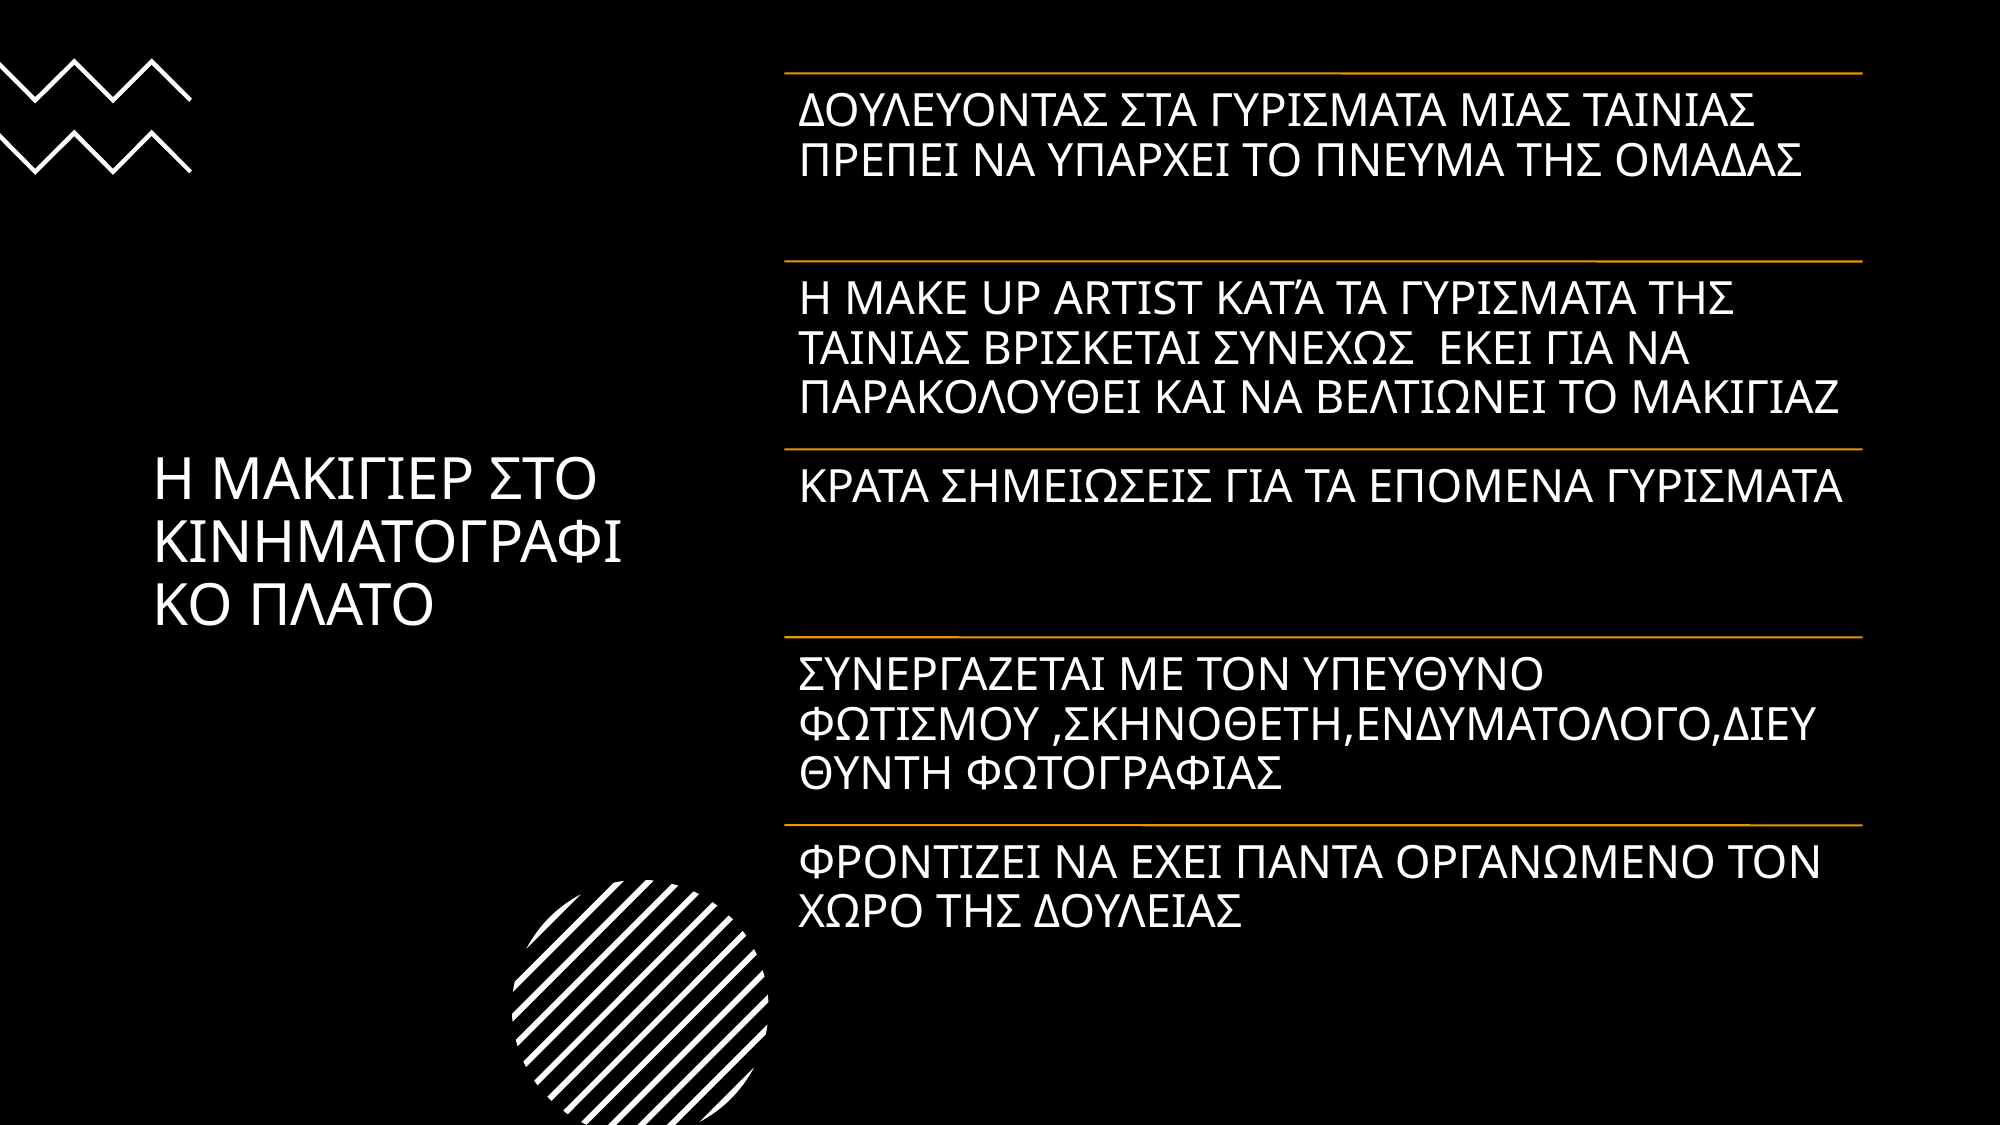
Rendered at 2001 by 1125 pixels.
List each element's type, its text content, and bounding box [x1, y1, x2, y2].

text_box ΔΟΥΛΕΥΟΝΤΑΣ ΣΤΑ ΓΥΡΙΣΜΑΤΑ ΜΙΑΣ ΤΑΙΝΙΑΣ ΠΡΕΠΕΙ ΝΑ ΥΠΑΡΧΕΙ ΤΟ ΠΝΕΥΜΑ ΤΗΣ ΟΜΑΔΑΣ [784, 73, 1863, 261]
text_box ΦΡΟΝΤΙΖΕΙ ΝΑ ΕΧΕΙ ΠΑΝΤΑ ΟΡΓΑΝΩΜΕΝΟ ΤΟΝ ΧΩΡΟ ΤΗΣ ΔΟΥΛΕΙΑΣ [784, 825, 1863, 1014]
text_box ΚΡΑΤΑ ΣΗΜΕΙΩΣΕΙΣ ΓΙΑ ΤΑ ΕΠΟΜΕΝΑ ΓΥΡΙΣΜΑΤΑ [784, 449, 1863, 637]
text_box ΣΥΝΕΡΓΑΖΕΤΑΙ ΜΕ ΤΟΝ ΥΠΕΥΘΥΝΟ ΦΩΤΙΣΜΟΥ ,ΣΚΗΝΟΘΕΤΗ,ΕΝΔΥΜΑΤΟΛΟΓΟ,ΔΙΕΥΘΥΝΤΗ ΦΩΤΟΓΡΑΦΙΑΣ [784, 637, 1863, 825]
text_box [0, 0, 2000, 1125]
text_box Η MAKE UP ARTIST ΚΑΤΆ ΤΑ ΓΥΡΙΣΜΑΤΑ ΤΗΣ ΤΑΙΝΙΑΣ ΒΡΙΣΚΕΤΑΙ ΣΥΝΕΧΩΣ ΕΚΕΙ ΓΙΑ ΝΑ ΠΑΡΑΚΟΛΟΥΘΕΙ ΚΑΙ ΝΑ ΒΕΛΤΙΩΝΕΙ ΤΟ ΜΑΚΙΓΙΑΖ [784, 261, 1863, 449]
title Η ΜΑΚΙΓΙΕΡ ΣΤΟ ΚΙΝΗΜΑΤΟΓΡΑΦΙΚΟ ΠΛΑΤΟ [137, 196, 663, 892]
